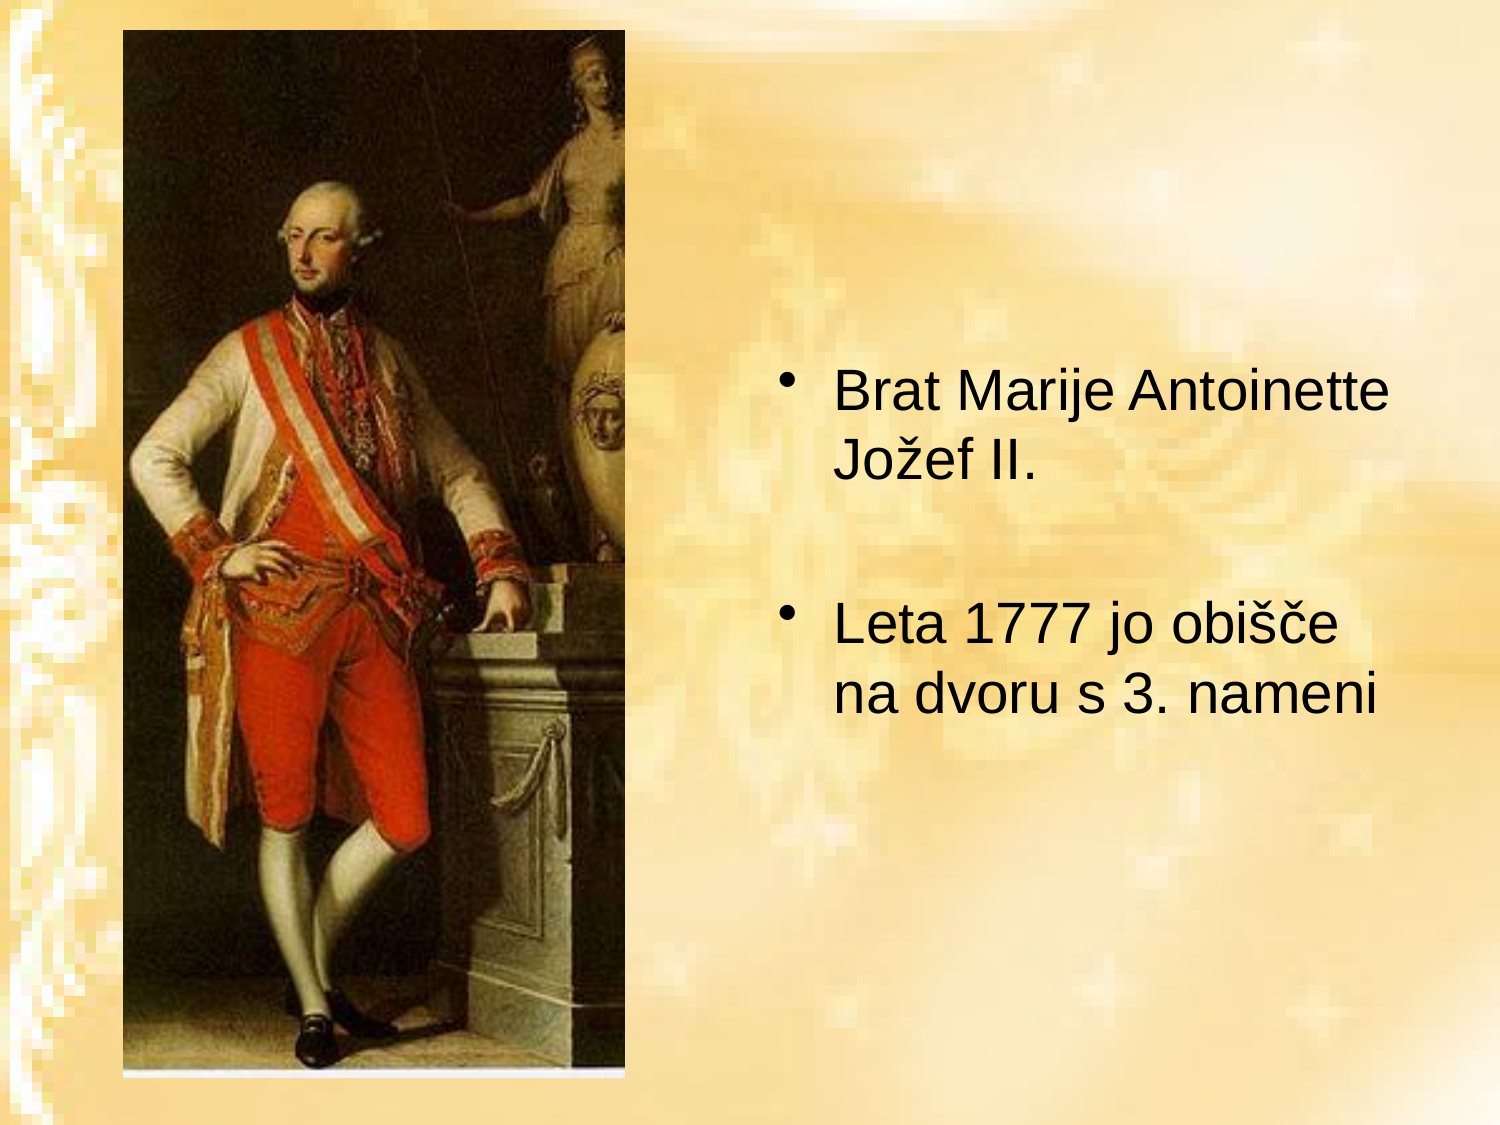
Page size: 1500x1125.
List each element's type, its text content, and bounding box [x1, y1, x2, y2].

picture [0, 0, 1500, 1125]
list Brat Marije Antoinette Jožef II. Leta 1777 jo obišče na dvoru s 3. nameni [762, 262, 1425, 1005]
